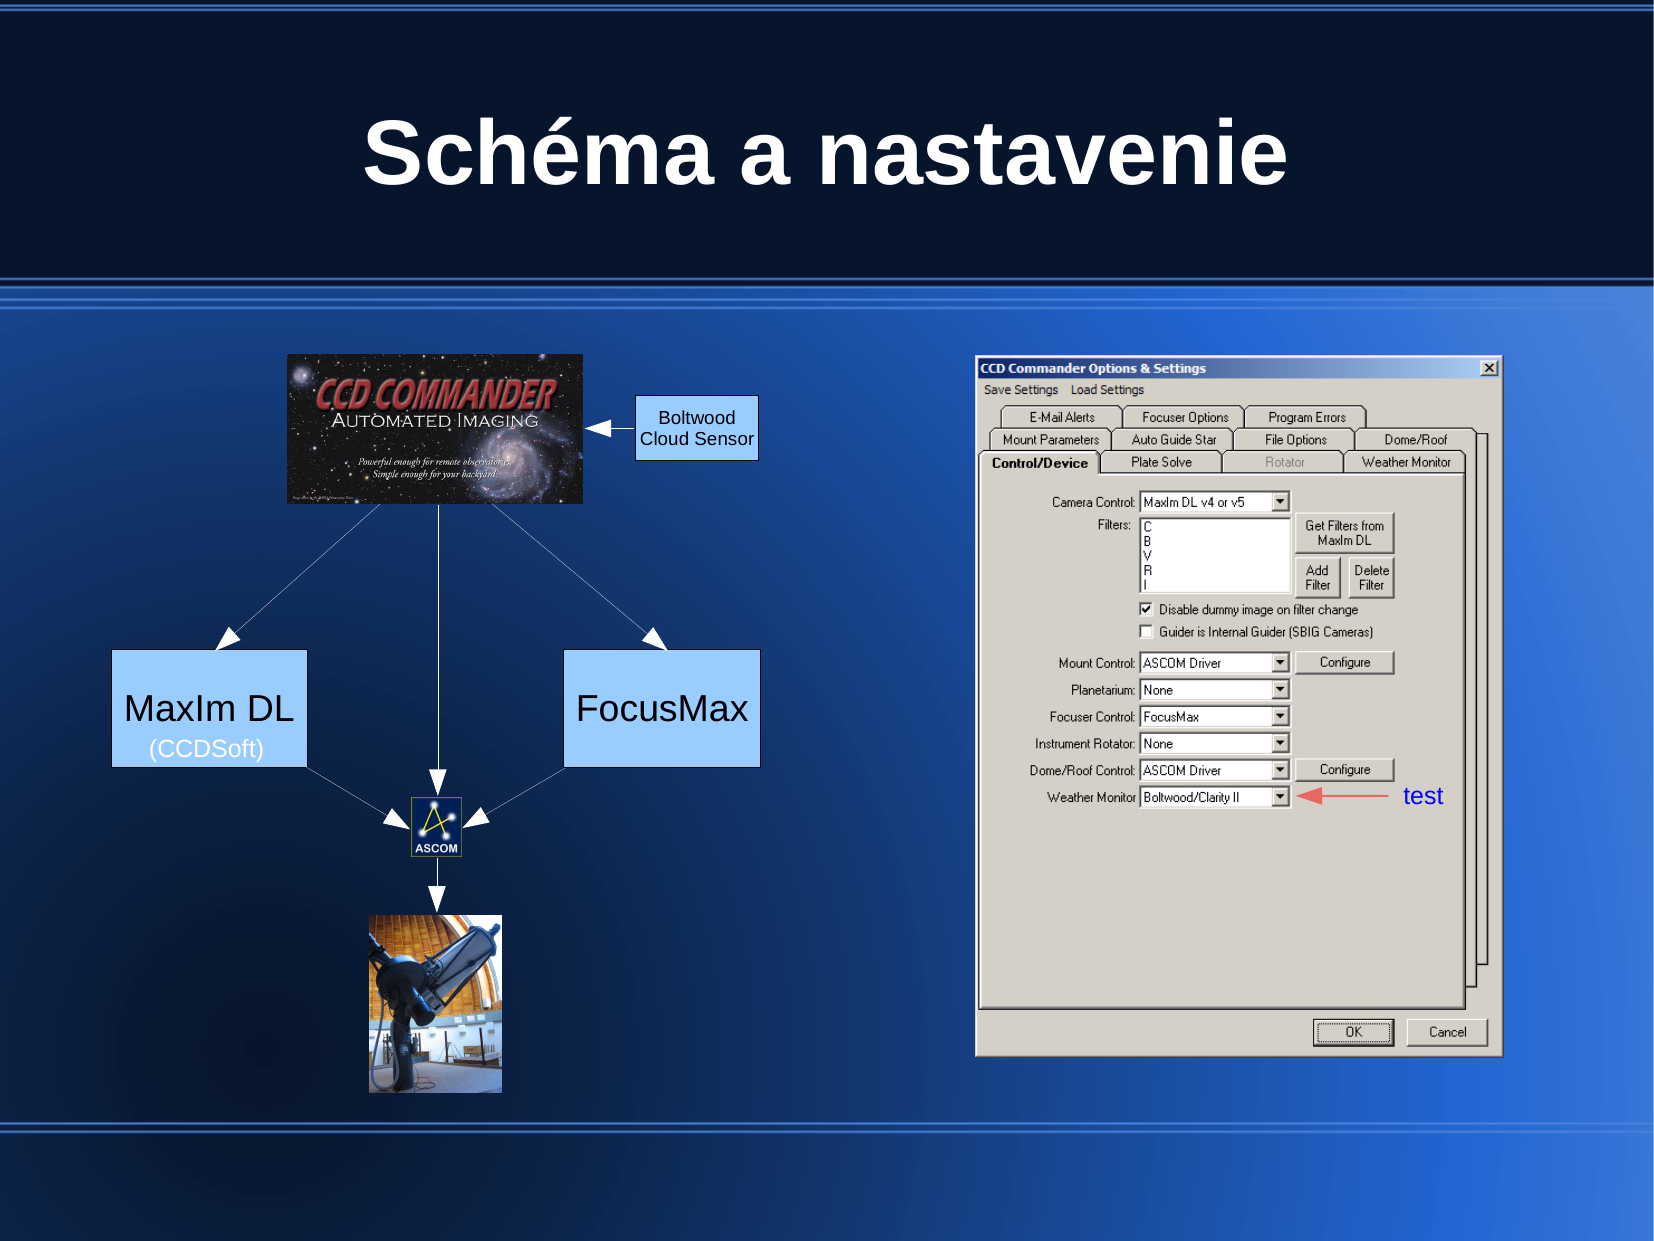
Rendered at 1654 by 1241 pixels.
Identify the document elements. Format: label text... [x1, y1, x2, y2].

title Schéma a nastavenie [82, 49, 1571, 257]
text_box FocusMax [563, 649, 761, 768]
picture [0, 0, 1654, 1241]
text_box Boltwood Cloud Sensor [635, 395, 759, 461]
text_box [369, 915, 502, 1093]
text_box MaxIm DL [111, 649, 308, 768]
text_box test [1388, 774, 1459, 818]
text_box (CCDSoft) [134, 727, 280, 771]
